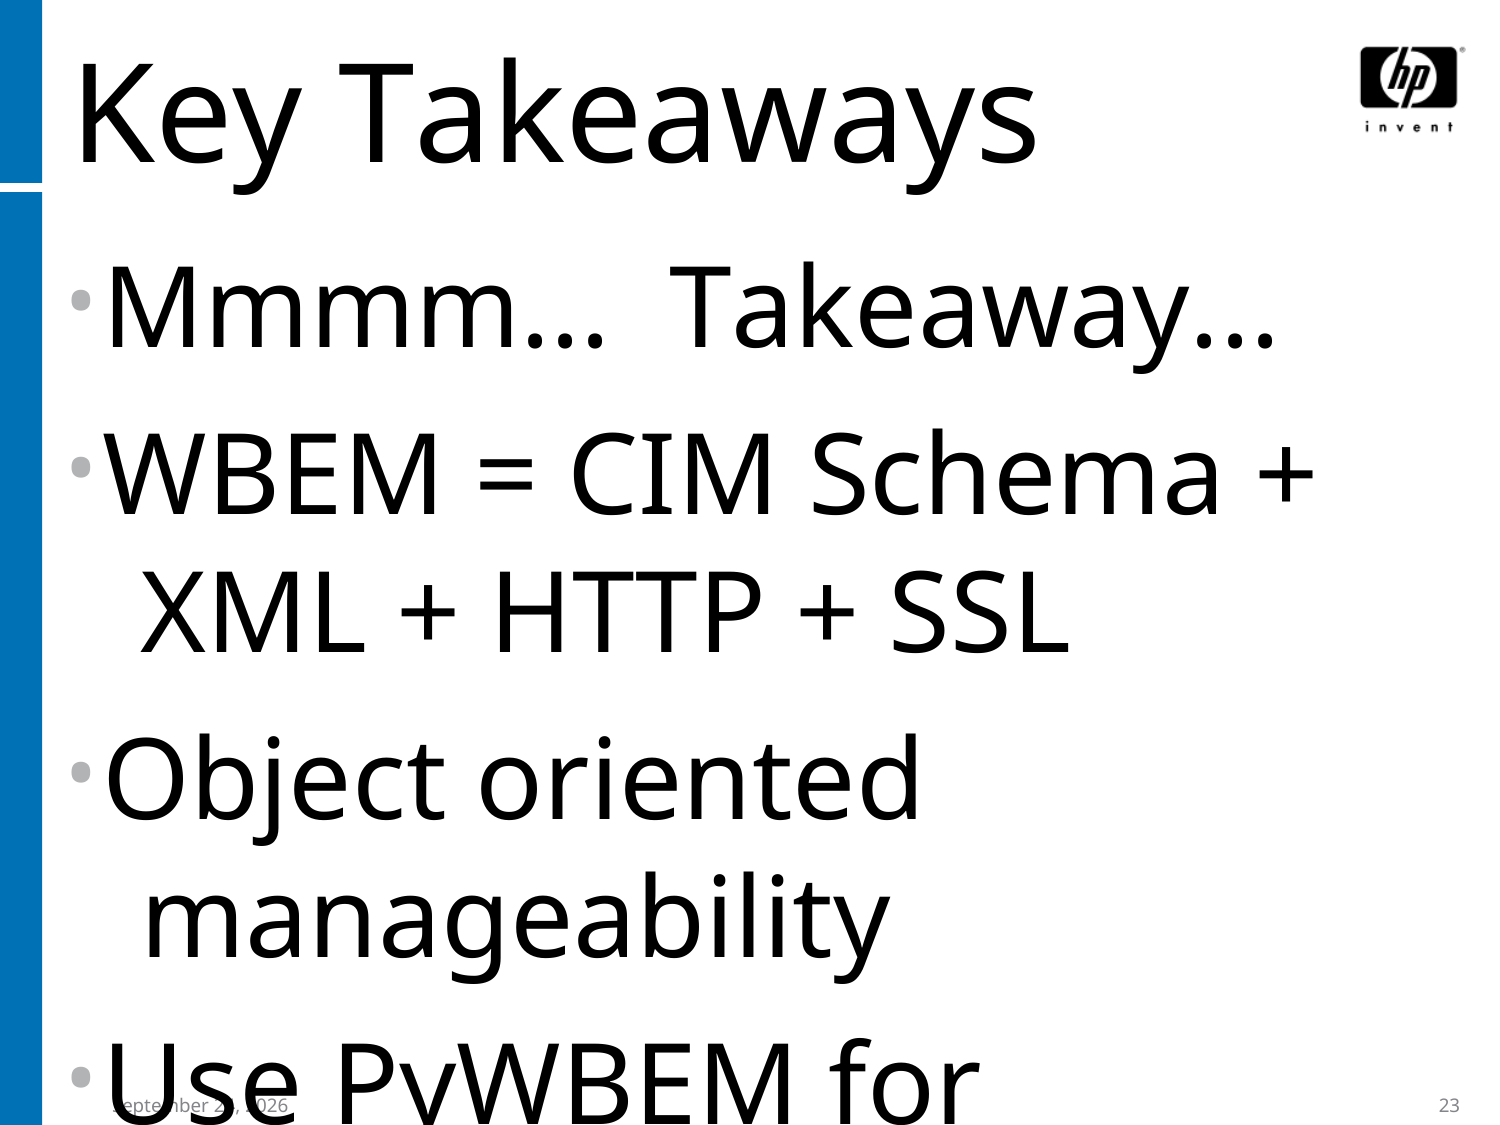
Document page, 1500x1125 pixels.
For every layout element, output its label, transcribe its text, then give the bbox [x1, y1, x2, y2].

picture [1350, 37, 1472, 141]
list Mmmm... Takeaway... WBEM = CIM Schema + XML + HTTP + SSL Object oriented manageability Use PyWBEM for exploration [65, 237, 1423, 1048]
title Key Takeaways [70, 18, 1322, 207]
